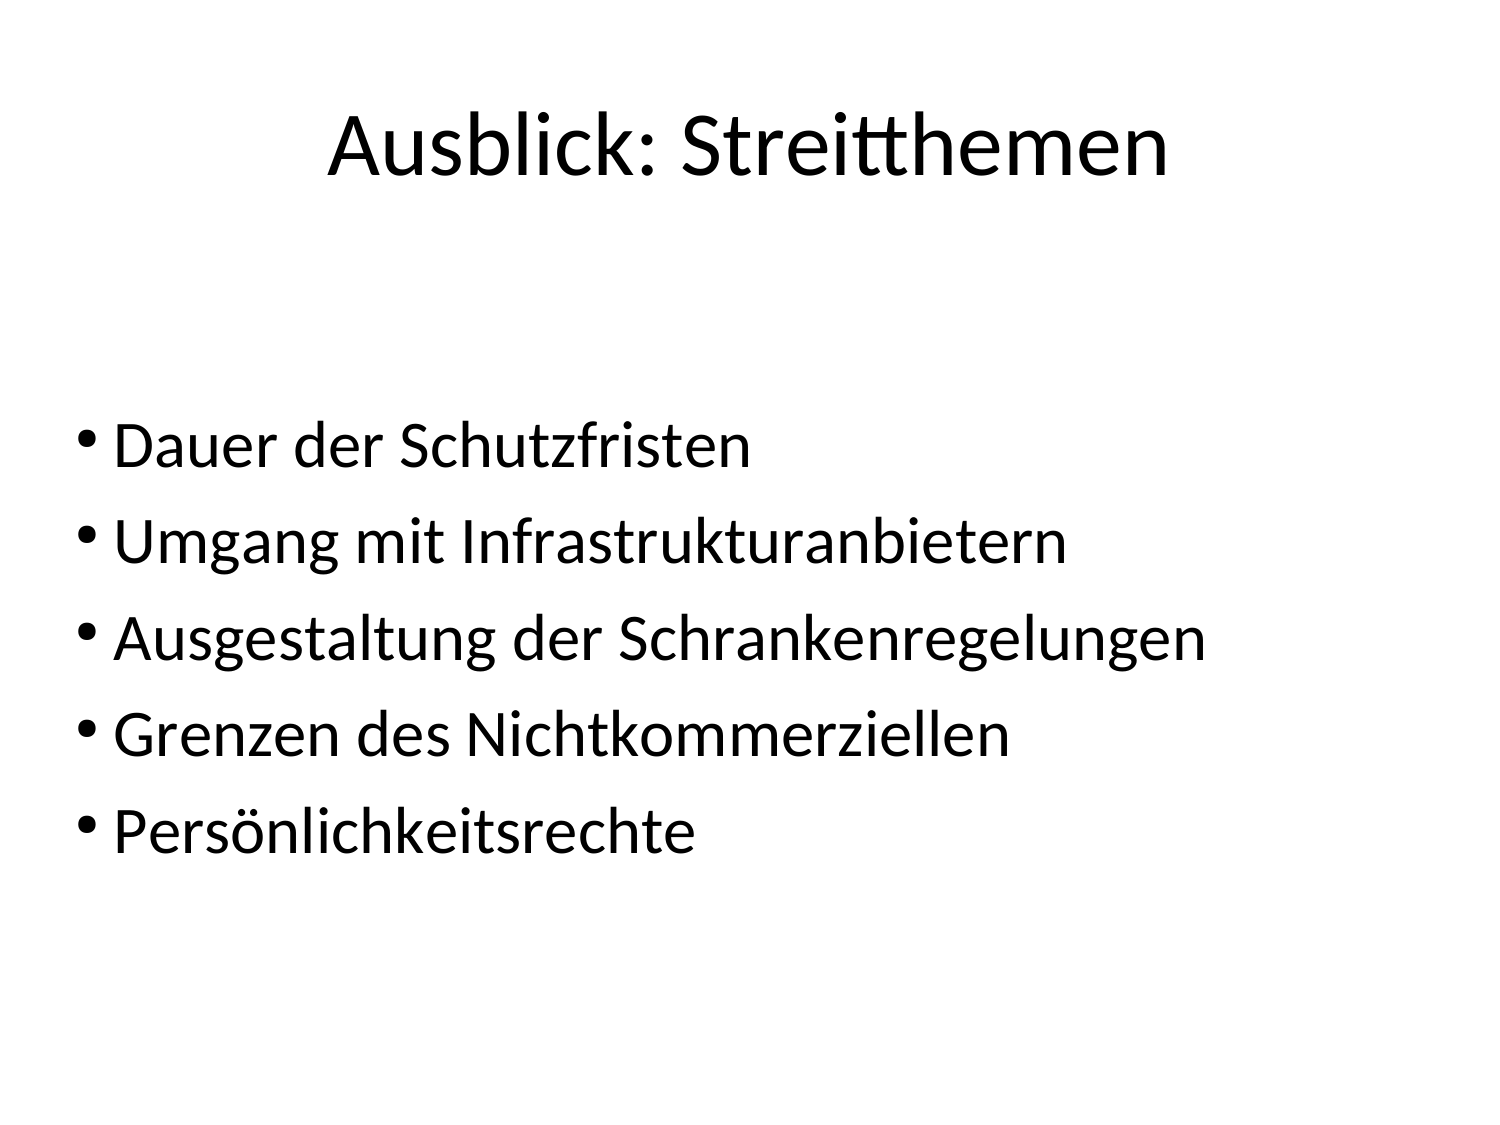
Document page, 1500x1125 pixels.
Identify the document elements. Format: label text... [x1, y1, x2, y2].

title Ausblick: Streitthemen [75, 20, 1425, 257]
subtitle Dauer der Schutzfristen Umgang mit Infrastrukturanbietern Ausgestaltung der Schrankenregelungen Grenzen des Nichtkommerziellen Persönlichkeitsrechte [75, 269, 1425, 998]
